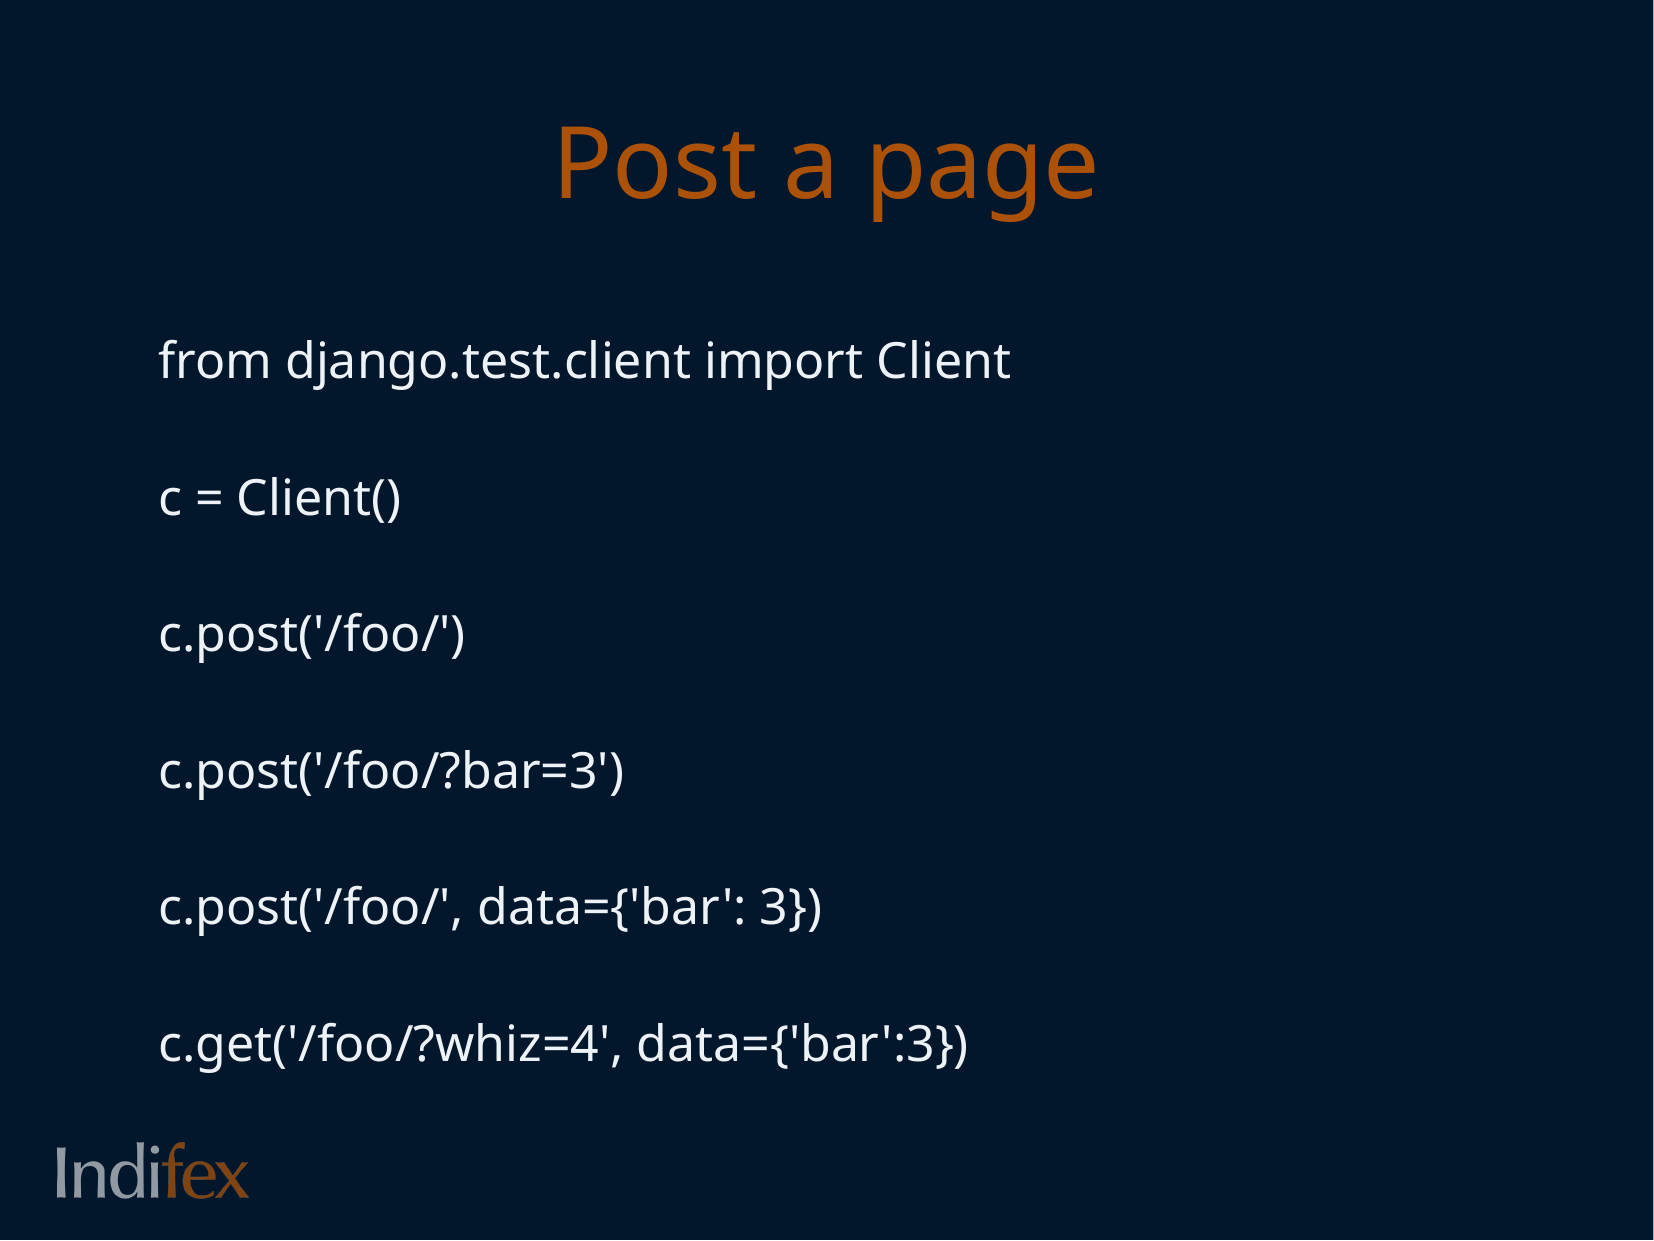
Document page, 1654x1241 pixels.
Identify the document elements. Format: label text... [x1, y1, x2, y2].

text_box from django.test.client import Client c = Client() c.post('/foo/') c.post('/foo/?bar=3') c.post('/foo/', data={'bar': 3}) c.get('/foo/?whiz=4', data={'bar':3}) [143, 317, 1457, 982]
title Post a page [82, 49, 1571, 257]
picture [56, 1142, 249, 1241]
